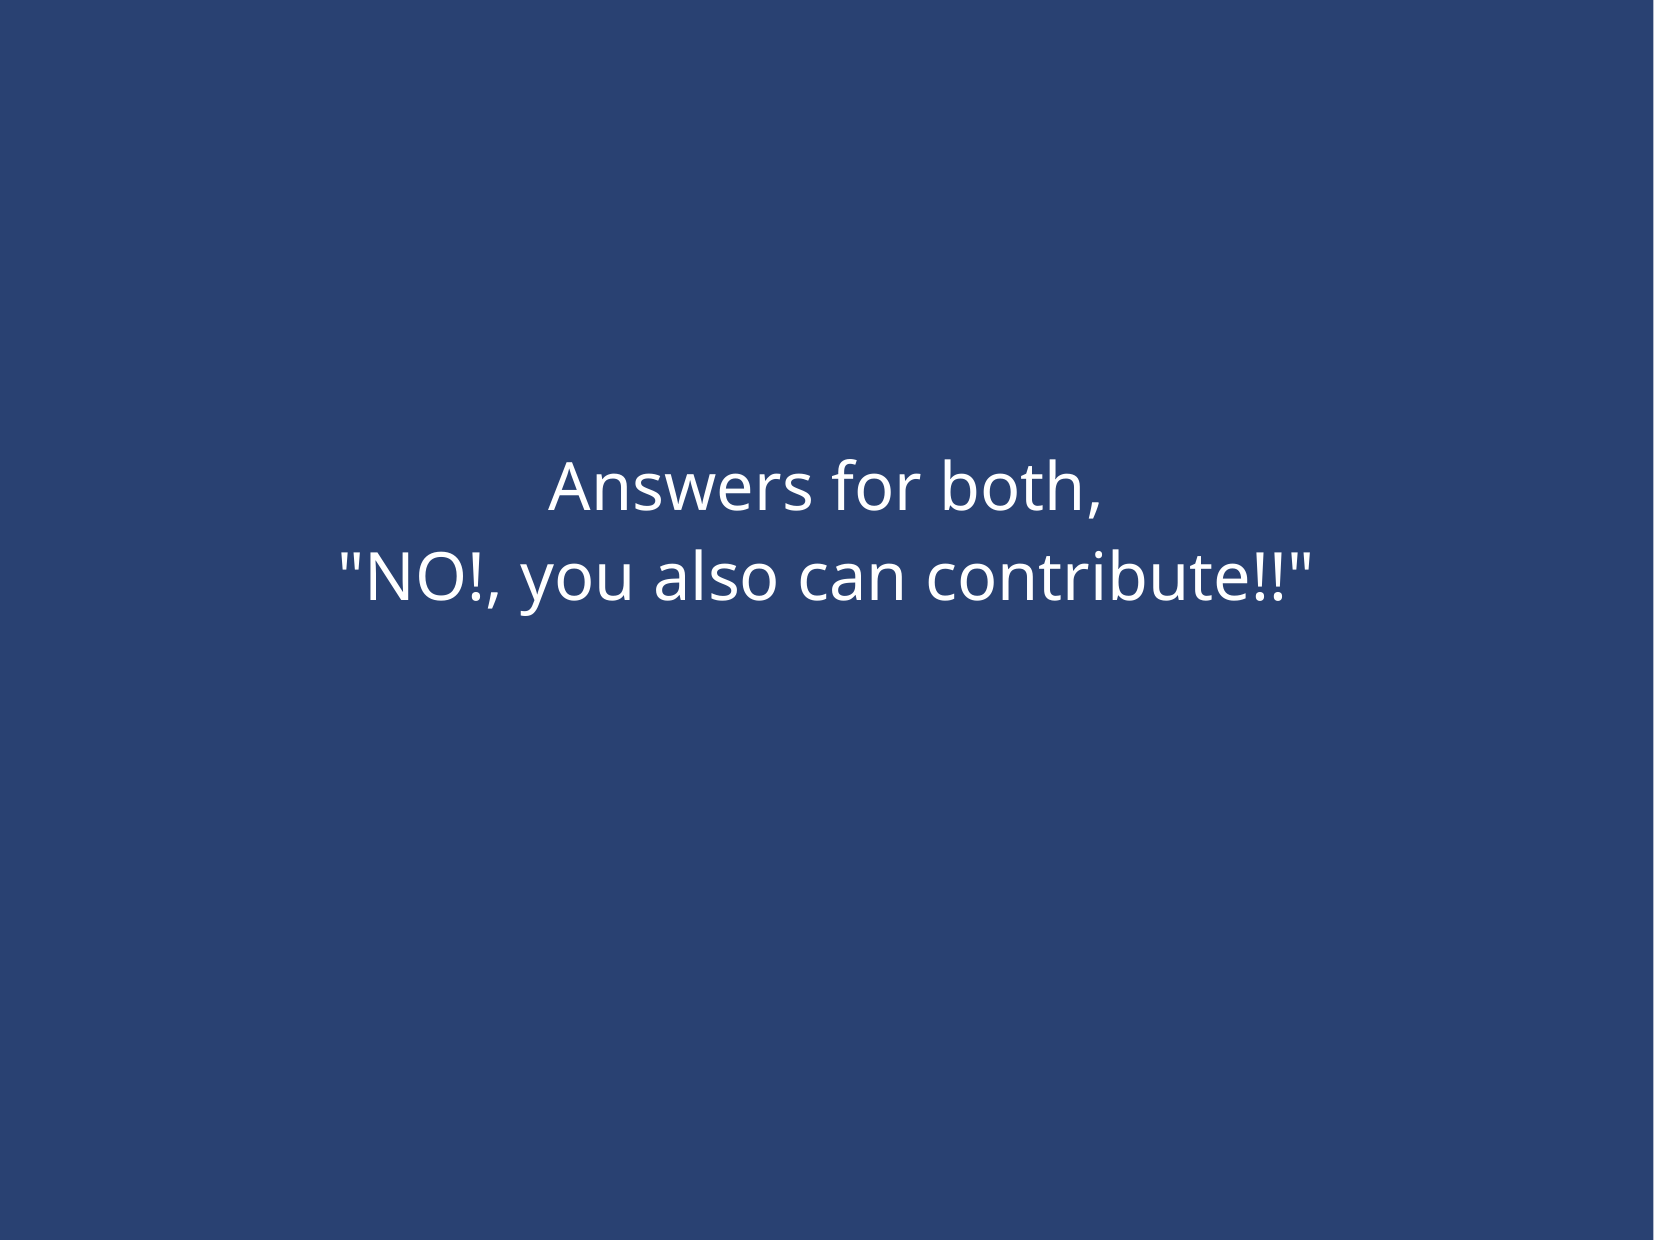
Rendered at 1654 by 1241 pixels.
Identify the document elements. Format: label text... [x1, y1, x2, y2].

subtitle Answers for both, "NO!, you also can contribute!!" [82, 49, 1571, 1109]
